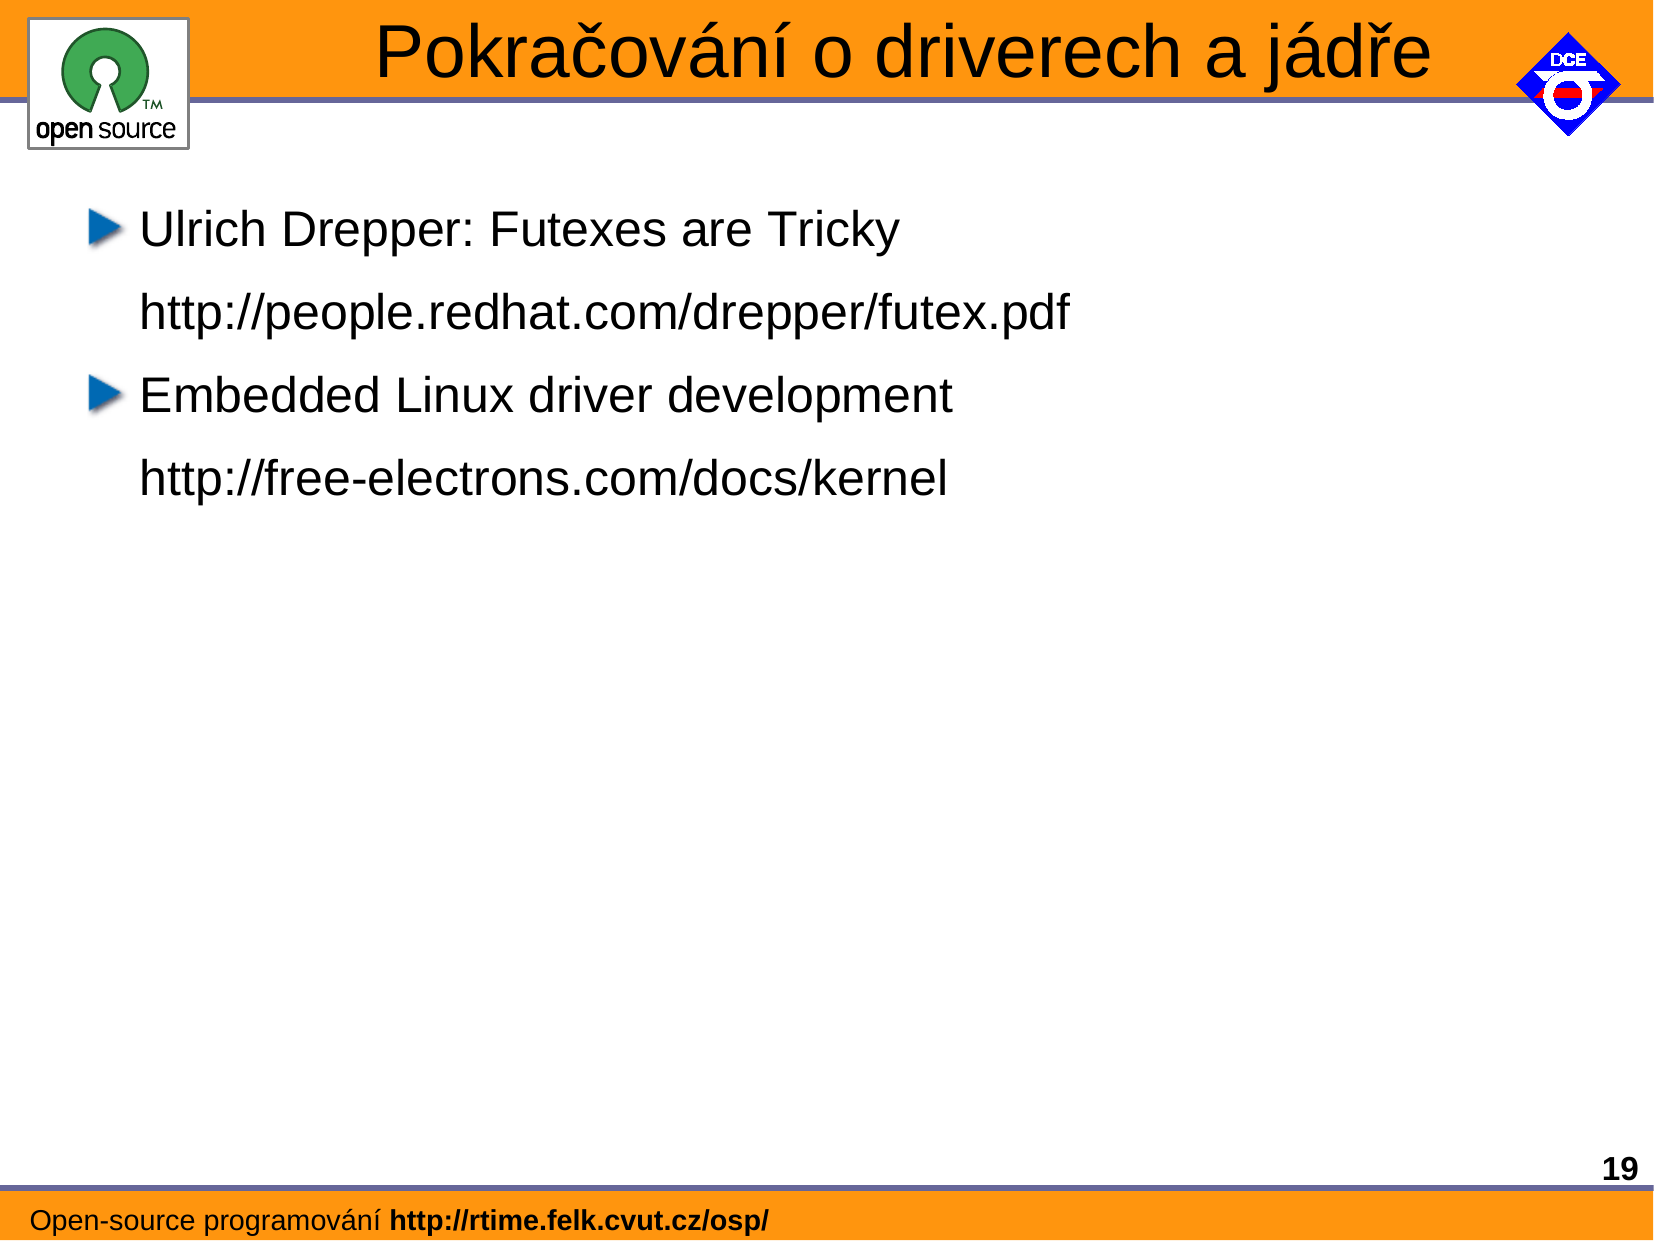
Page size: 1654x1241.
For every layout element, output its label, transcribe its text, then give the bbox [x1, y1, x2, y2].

title Pokračování o driverech a jádře [178, 4, 1631, 98]
list Ulrich Drepper: Futexes are Tricky http://people.redhat.com/drepper/futex.pdf Embedded Linux driver development http://free-electrons.com/docs/kernel [68, 201, 1592, 1149]
